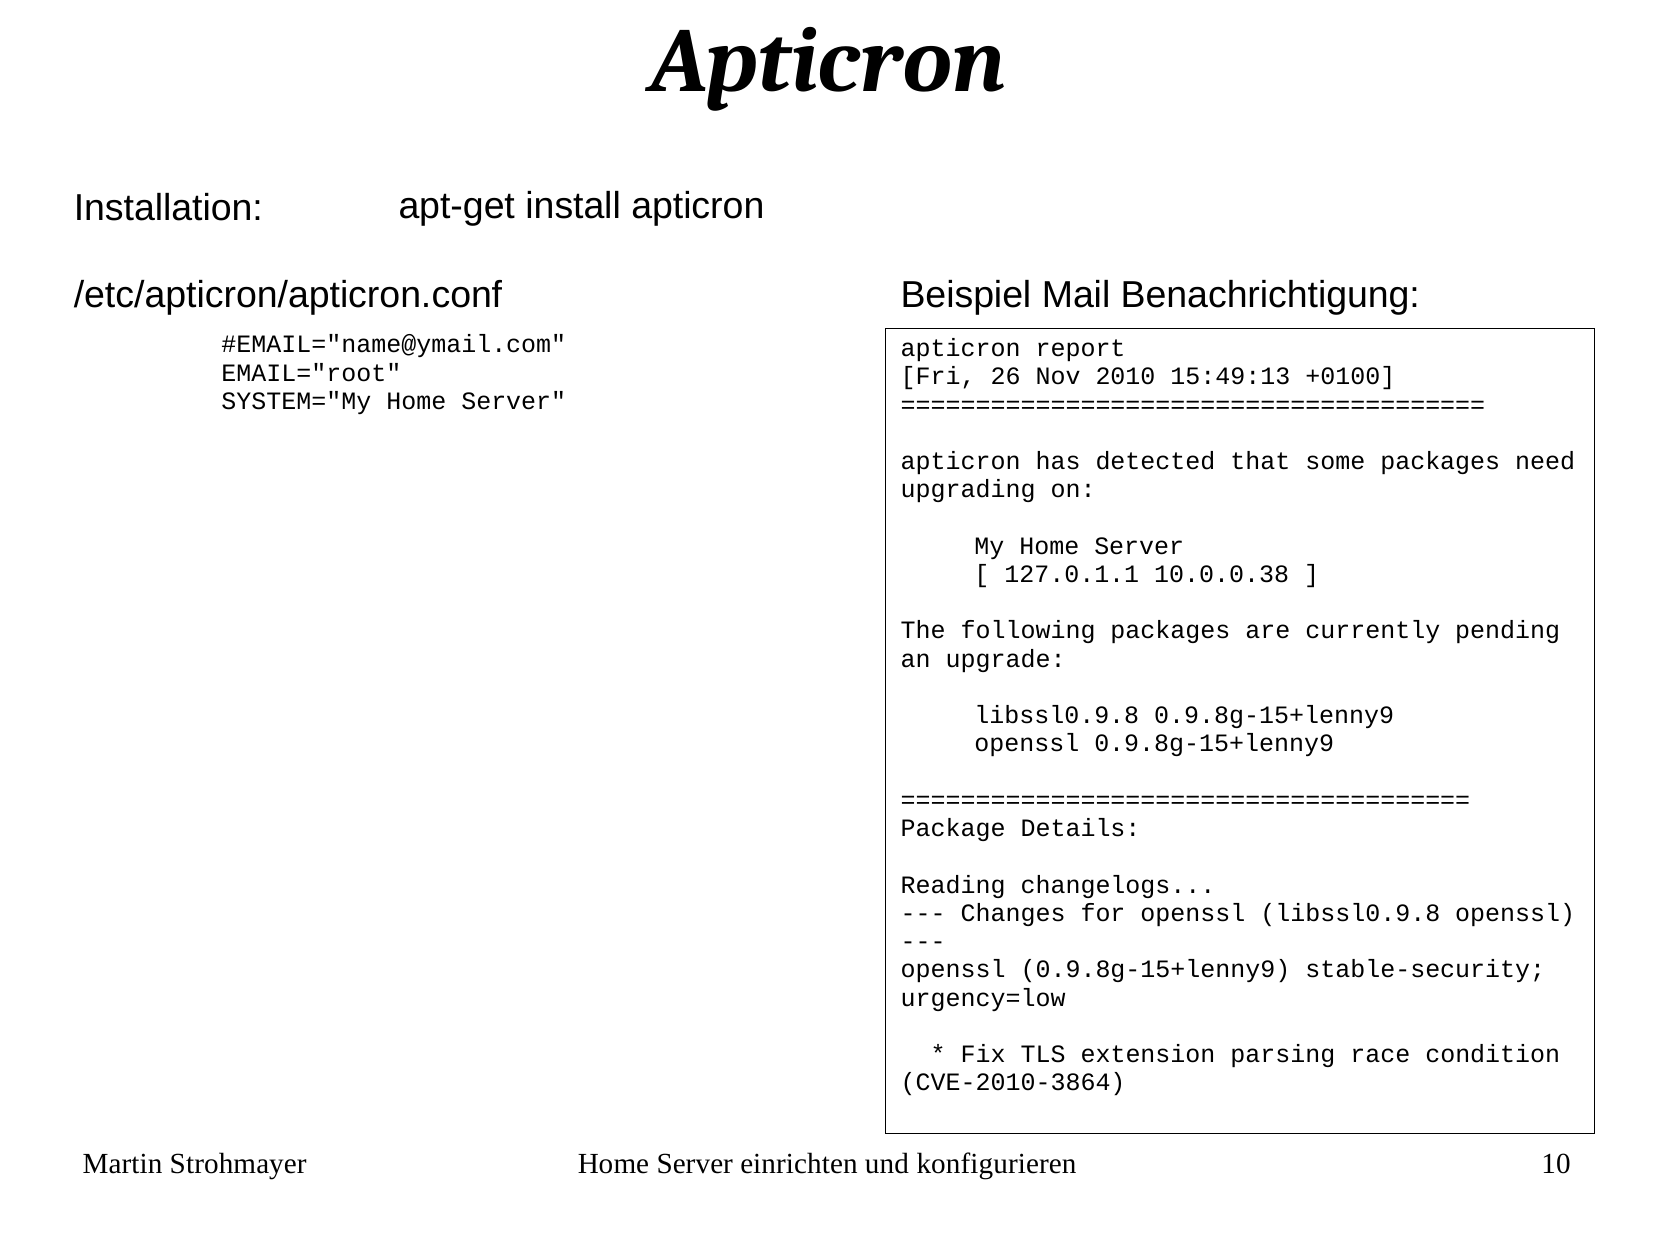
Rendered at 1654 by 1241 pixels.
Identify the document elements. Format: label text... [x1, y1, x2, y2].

title Apticron [3, 7, 1654, 116]
text_box apticron report [Fri, 26 Nov 2010 15:49:13 +0100] ======================================= apticron has detected that some packages need upgrading on: My Home Server [ 127.0.1.1 10.0.0.38 ] The following packages are currently pending an upgrade: libssl0.9.8 0.9.8g-15+lenny9 openssl 0.9.8g-15+lenny9 ====================================== Package Details: Reading changelogs... --- Changes for openssl (libssl0.9.8 openssl) --- openssl (0.9.8g-15+lenny9) stable-security; urgency=low * Fix TLS extension parsing race condition (CVE-2010-3864) [885, 328, 1595, 1093]
text_box Installation: [59, 179, 945, 237]
text_box apt-get install apticron [383, 177, 1004, 235]
text_box /etc/apticron/apticron.conf [59, 265, 680, 323]
text_box #EMAIL="name@ymail.com" EMAIL="root" SYSTEM="My Home Server" [206, 324, 798, 1004]
text_box Beispiel Mail Benachrichtigung: [885, 265, 1506, 323]
